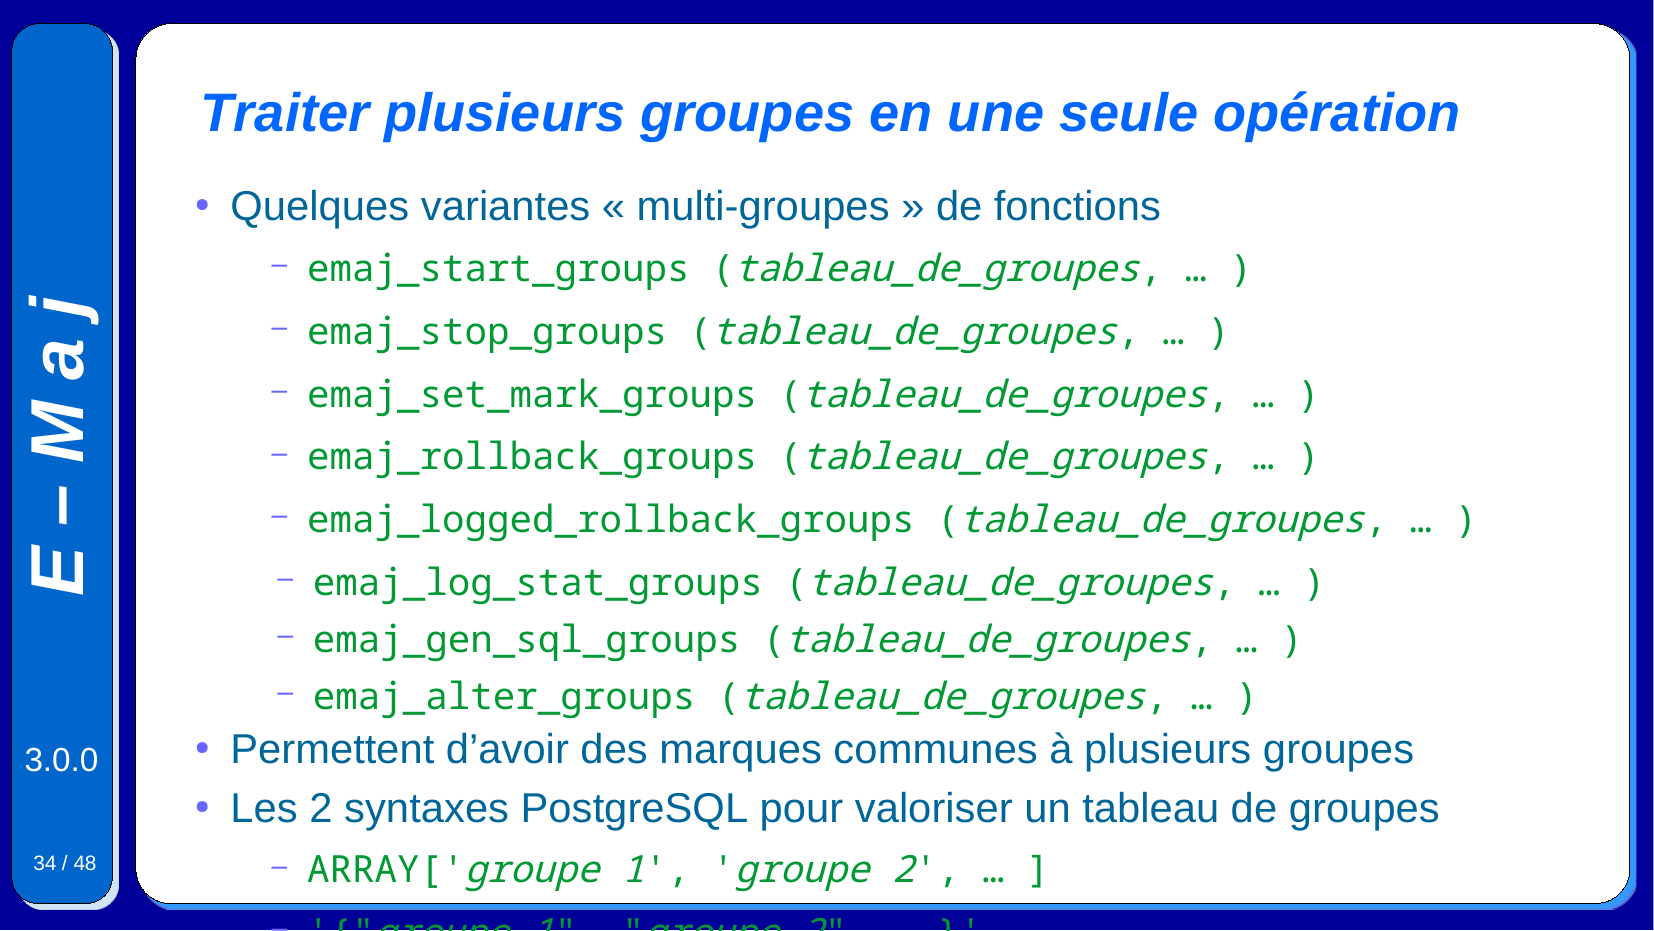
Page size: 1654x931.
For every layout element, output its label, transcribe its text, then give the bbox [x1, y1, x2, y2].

list Quelques variantes « multi-groupes » de fonctions emaj_start_groups (tableau_de_groupes, … ) emaj_stop_groups (tableau_de_groupes, … ) emaj_set_mark_groups (tableau_de_groupes, … ) emaj_rollback_groups (tableau_de_groupes, … ) emaj_logged_rollback_groups (tableau_de_groupes, … ) emaj_log_stat_groups (tableau_de_groupes, … ) emaj_gen_sql_groups (tableau_de_groupes, … ) emaj_alter_groups (tableau_de_groupes, … ) Permettent d’avoir des marques communes à plusieurs groupes Les 2 syntaxes PostgreSQL pour valoriser un tableau de groupes ARRAY['groupe 1', 'groupe 2', … ] '{"groupe 1", "groupe 2", … }' [177, 183, 1587, 882]
title Traiter plusieurs groupes en une seule opération [200, 34, 1575, 183]
